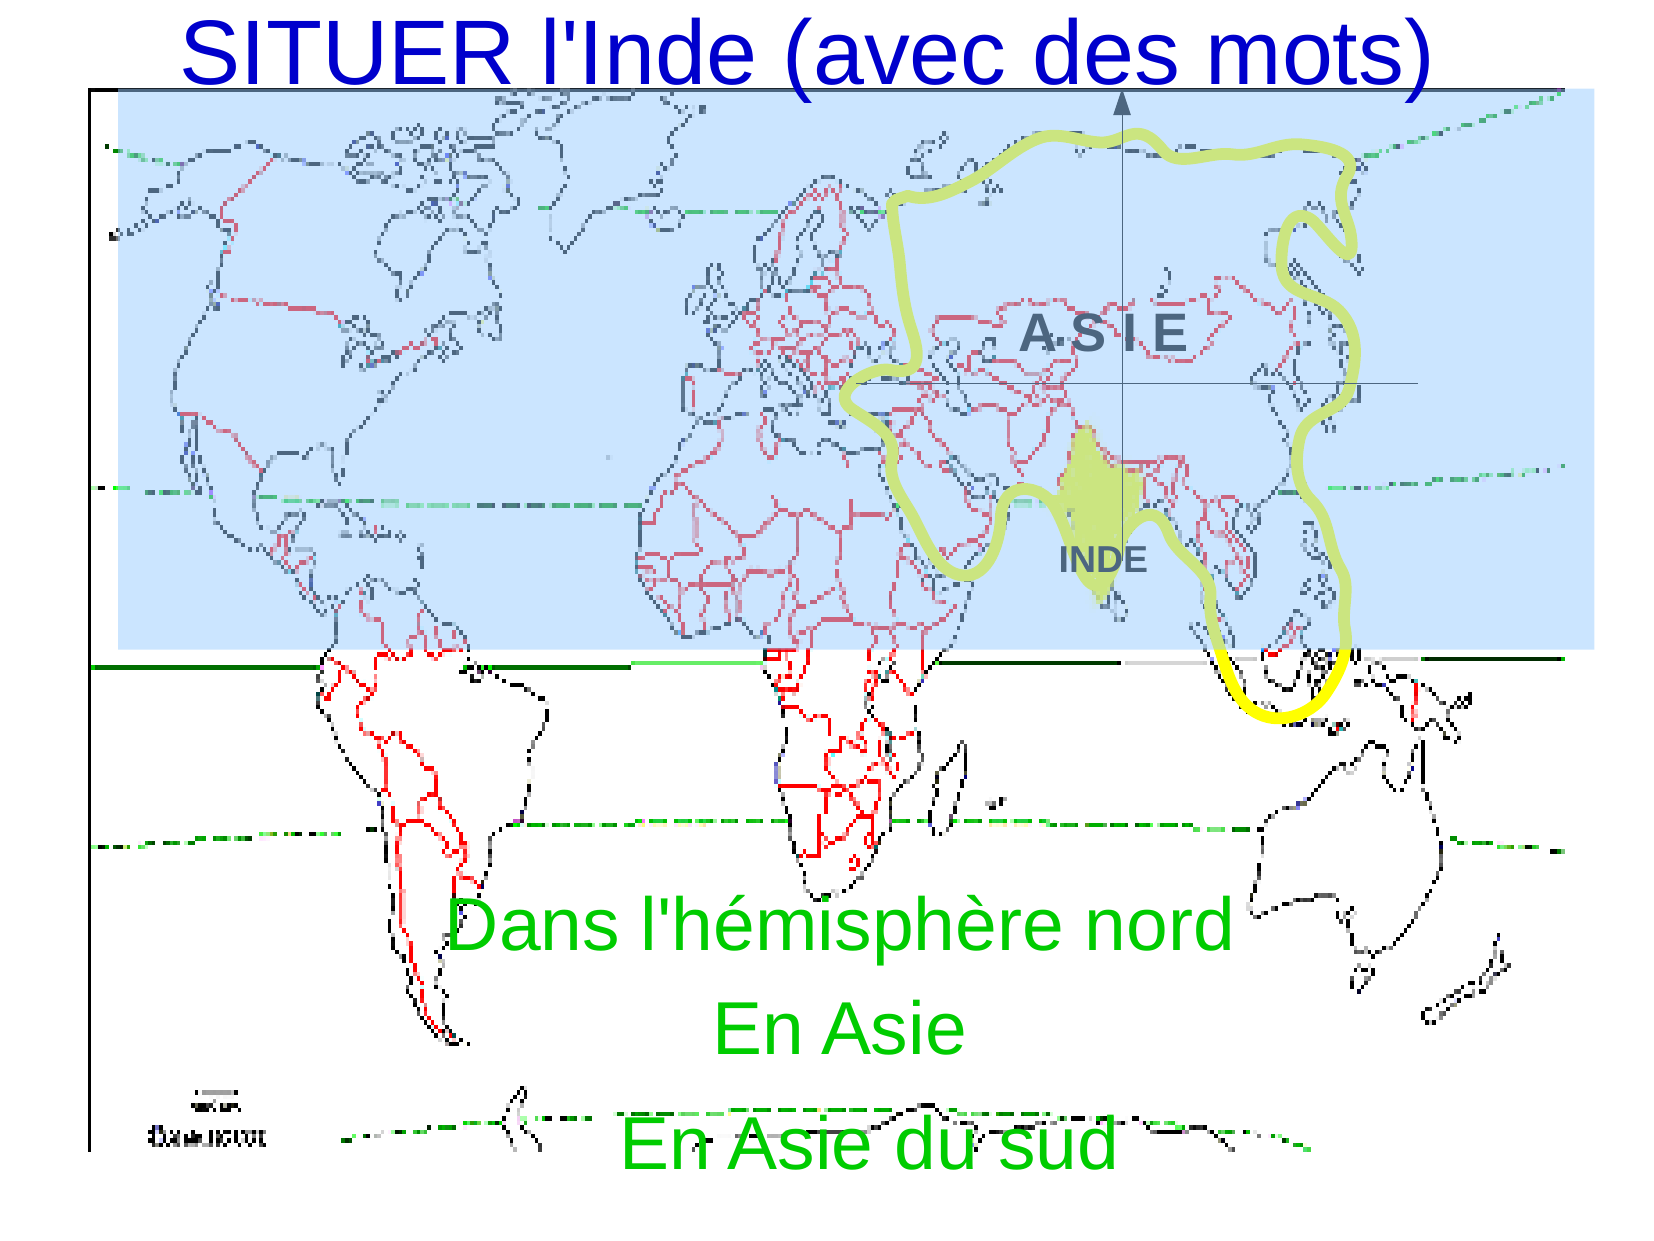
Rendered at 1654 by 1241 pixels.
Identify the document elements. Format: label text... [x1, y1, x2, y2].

title En Asie [106, 974, 1595, 1167]
title En Asie du sud [135, 1101, 1625, 1241]
title Dans l'hémisphère nord [106, 870, 1595, 974]
title SITUER l'Inde (avec des mots) [76, 1, 1565, 207]
picture [88, 207, 1565, 1152]
picture [1227, 650, 1338, 712]
text_box [118, 88, 1595, 650]
